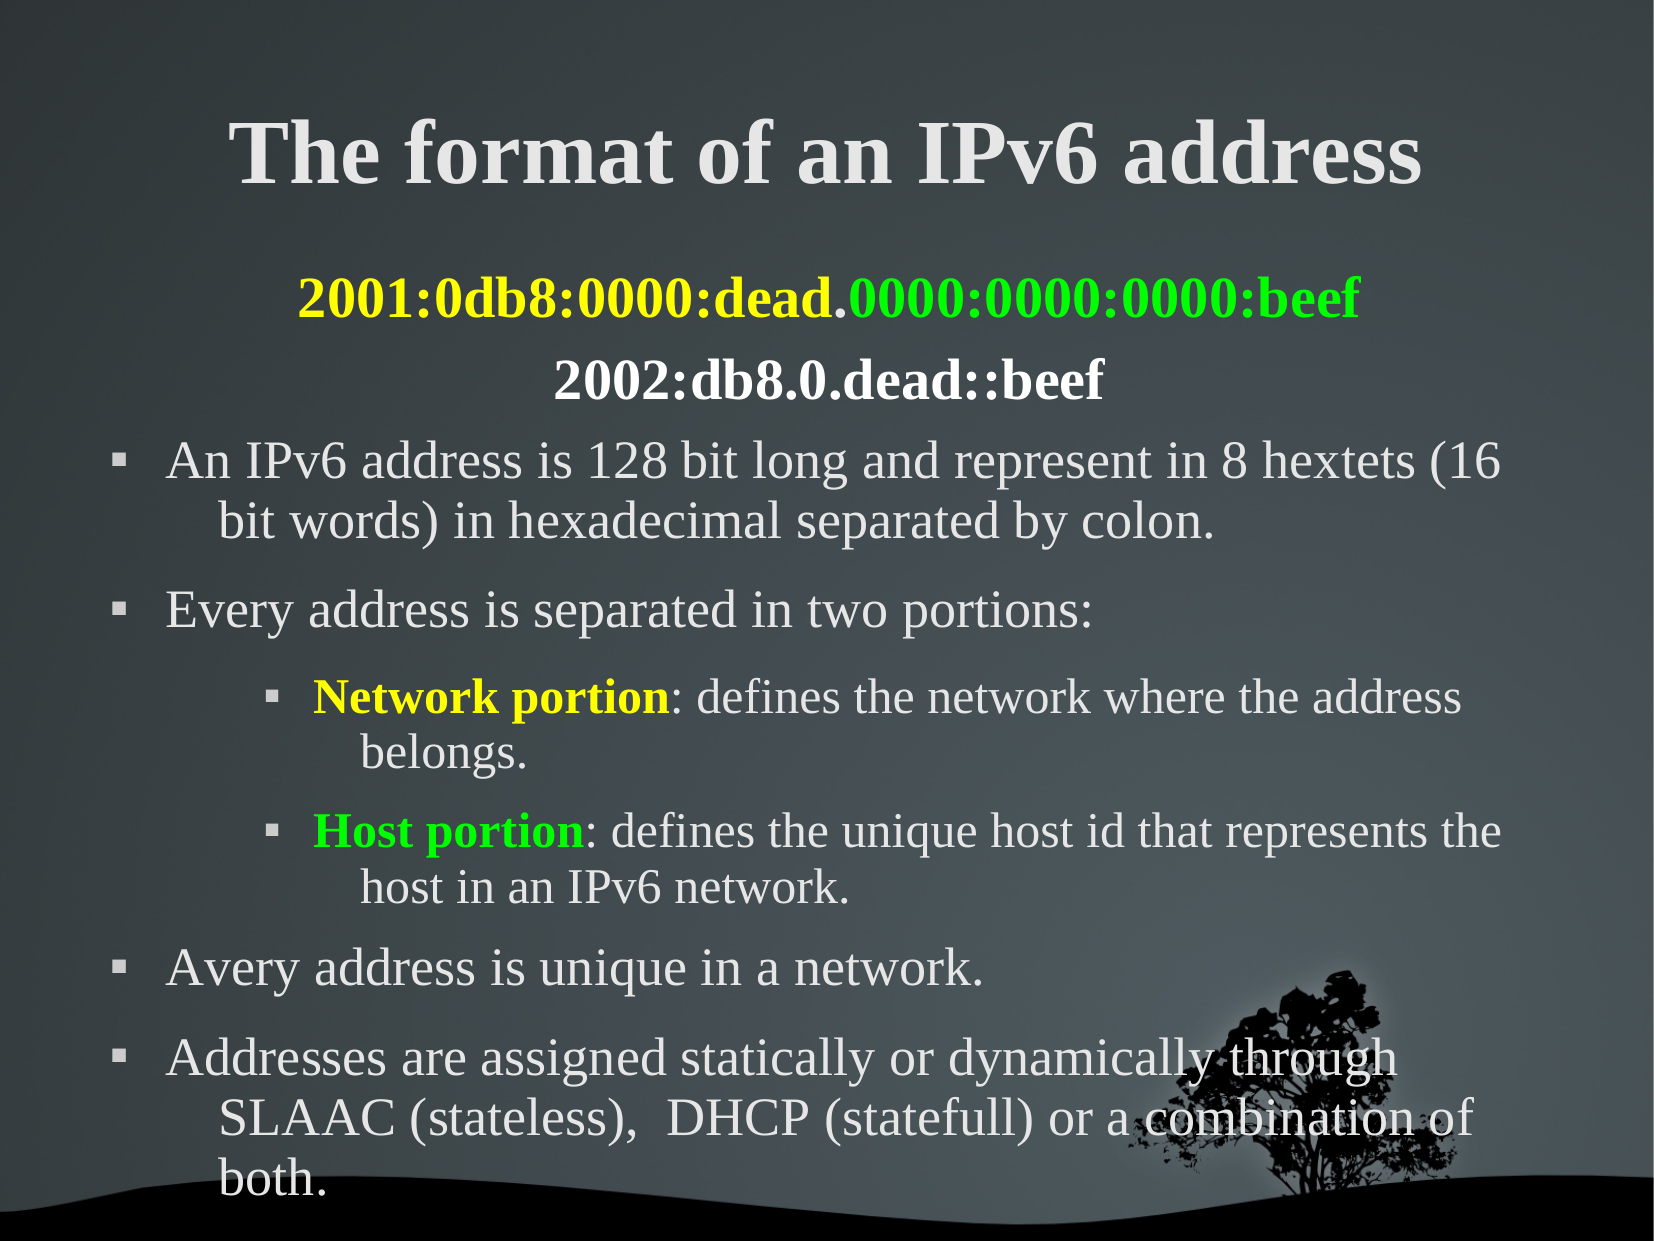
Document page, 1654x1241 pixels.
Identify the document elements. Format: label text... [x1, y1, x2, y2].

list 2001:0db8:0000:dead.0000:0000:0000:beef 2002:db8.0.dead::beef An IPv6 address is 128 bit long and represent in 8 hextets (16 bit words) in hexadecimal separated by colon. Every address is separated in two portions: Network portion: defines the network where the address belongs. Host portion: defines the unique host id that represents the host in an IPv6 network. Avery address is unique in a network. Addresses are assigned statically or dynamically through SLAAC (stateless), DHCP (statefull) or a combination of both. [76, 265, 1565, 1208]
title The format of an IPv6 address [82, 49, 1571, 257]
picture [0, 0, 1654, 1241]
